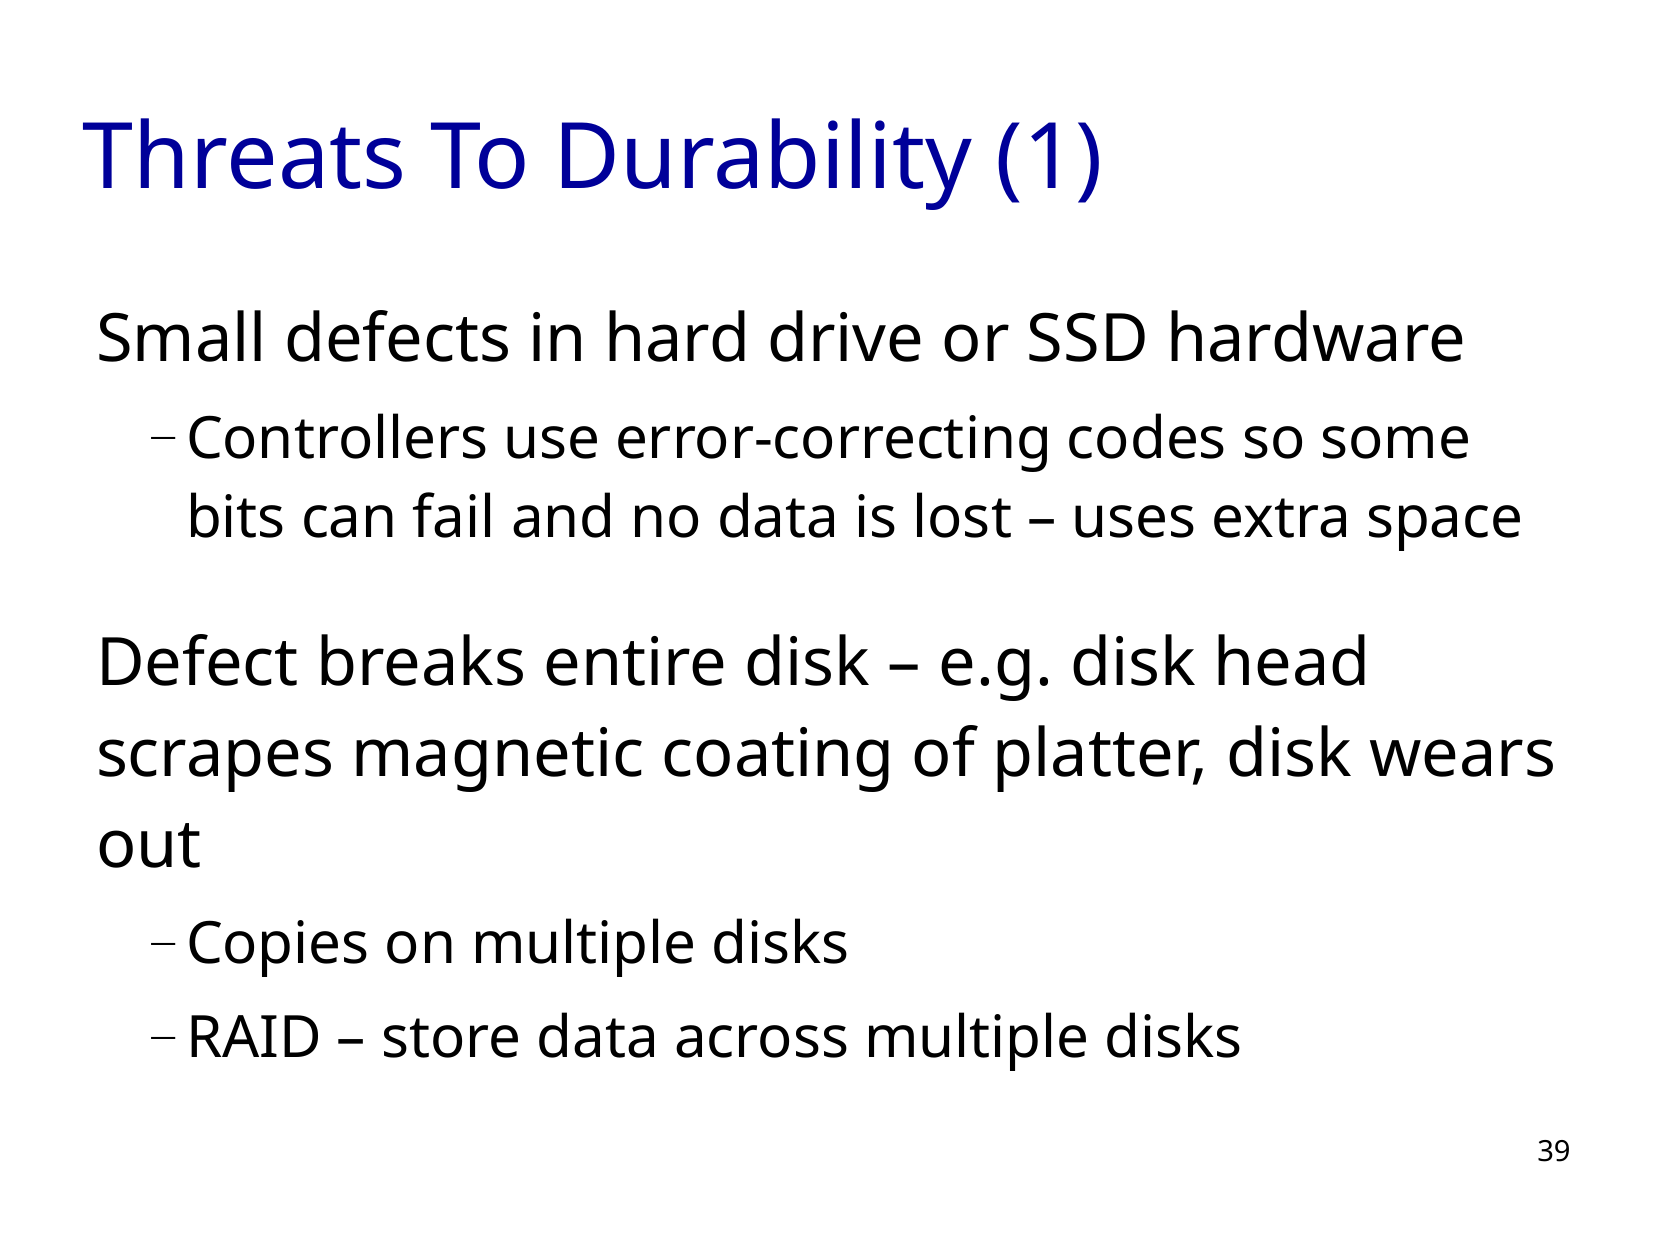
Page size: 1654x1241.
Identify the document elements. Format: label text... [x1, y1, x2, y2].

title Threats To Durability (1) [82, 49, 1571, 257]
list Small defects in hard drive or SSD hardware Controllers use error-correcting codes so some bits can fail and no data is lost – uses extra space Defect breaks entire disk – e.g. disk head scrapes magnetic coating of platter, disk wears out Copies on multiple disks RAID – store data across multiple disks [60, 290, 1571, 1096]
